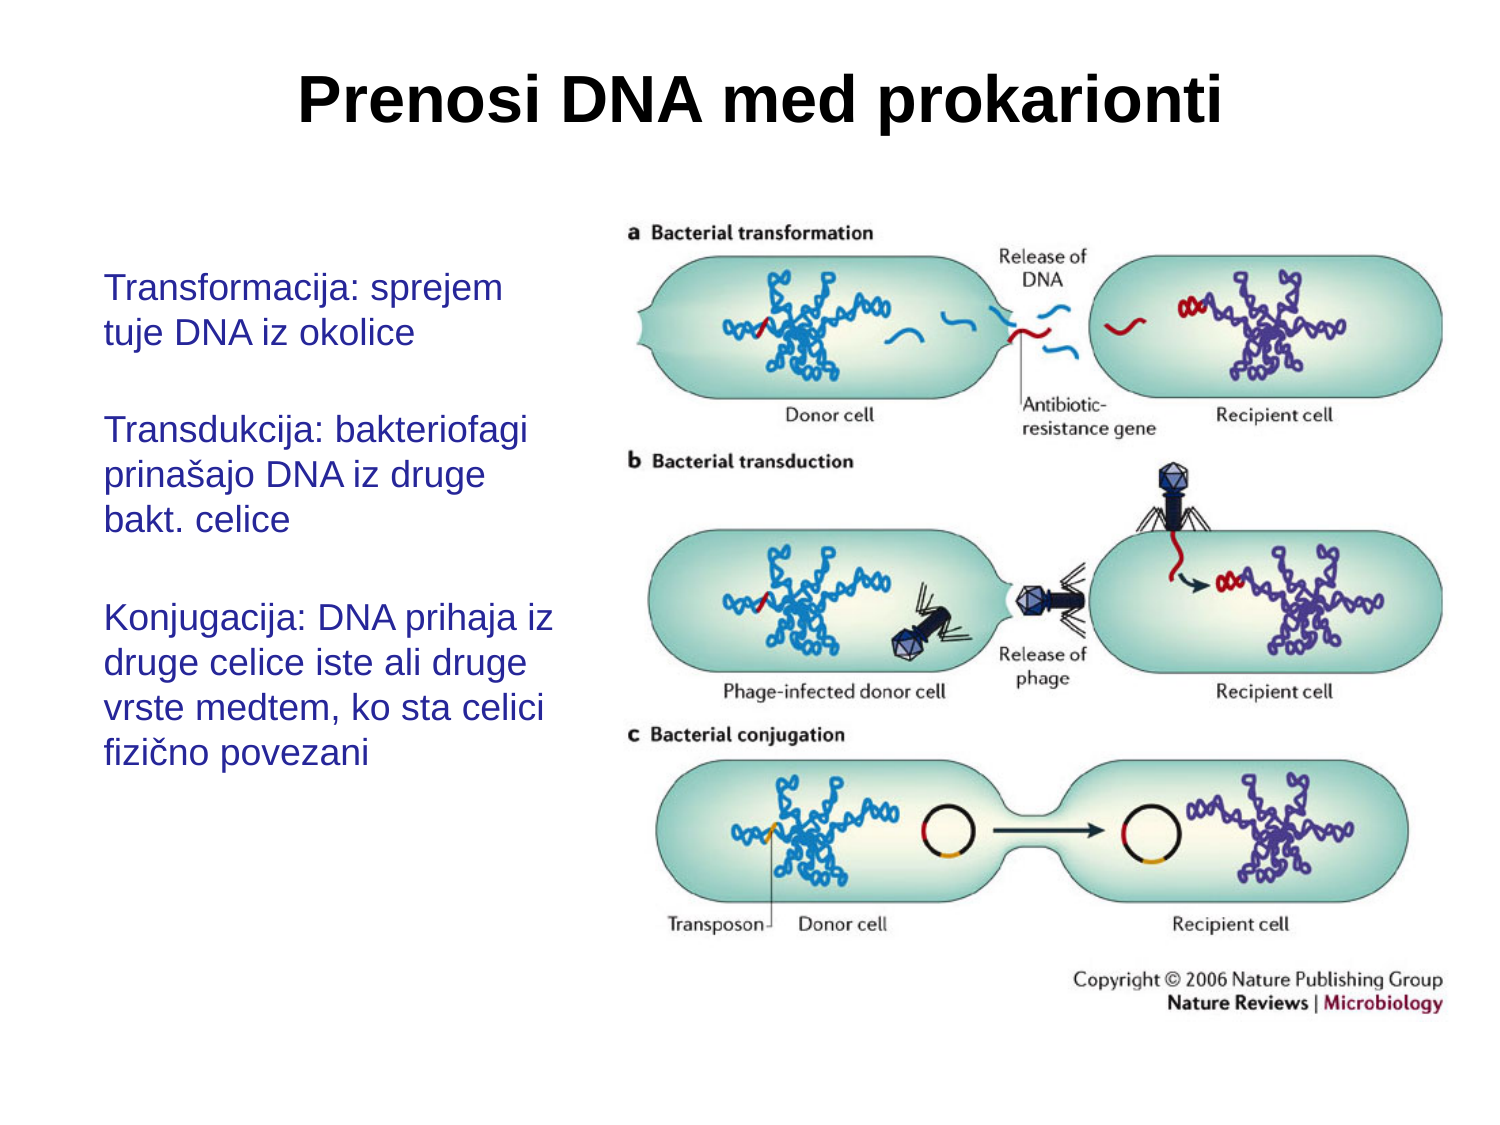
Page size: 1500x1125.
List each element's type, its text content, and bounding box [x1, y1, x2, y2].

title Prenosi DNA med prokarionti [123, 19, 1399, 173]
picture [623, 219, 1451, 1022]
list Transformacija: sprejem tuje DNA iz okolice Transdukcija: bakteriofagi prinašajo DNA iz druge bakt. celice Konjugacija: DNA prihaja iz druge celice iste ali druge vrste medtem, ko sta celici fizično povezani [88, 255, 585, 1045]
